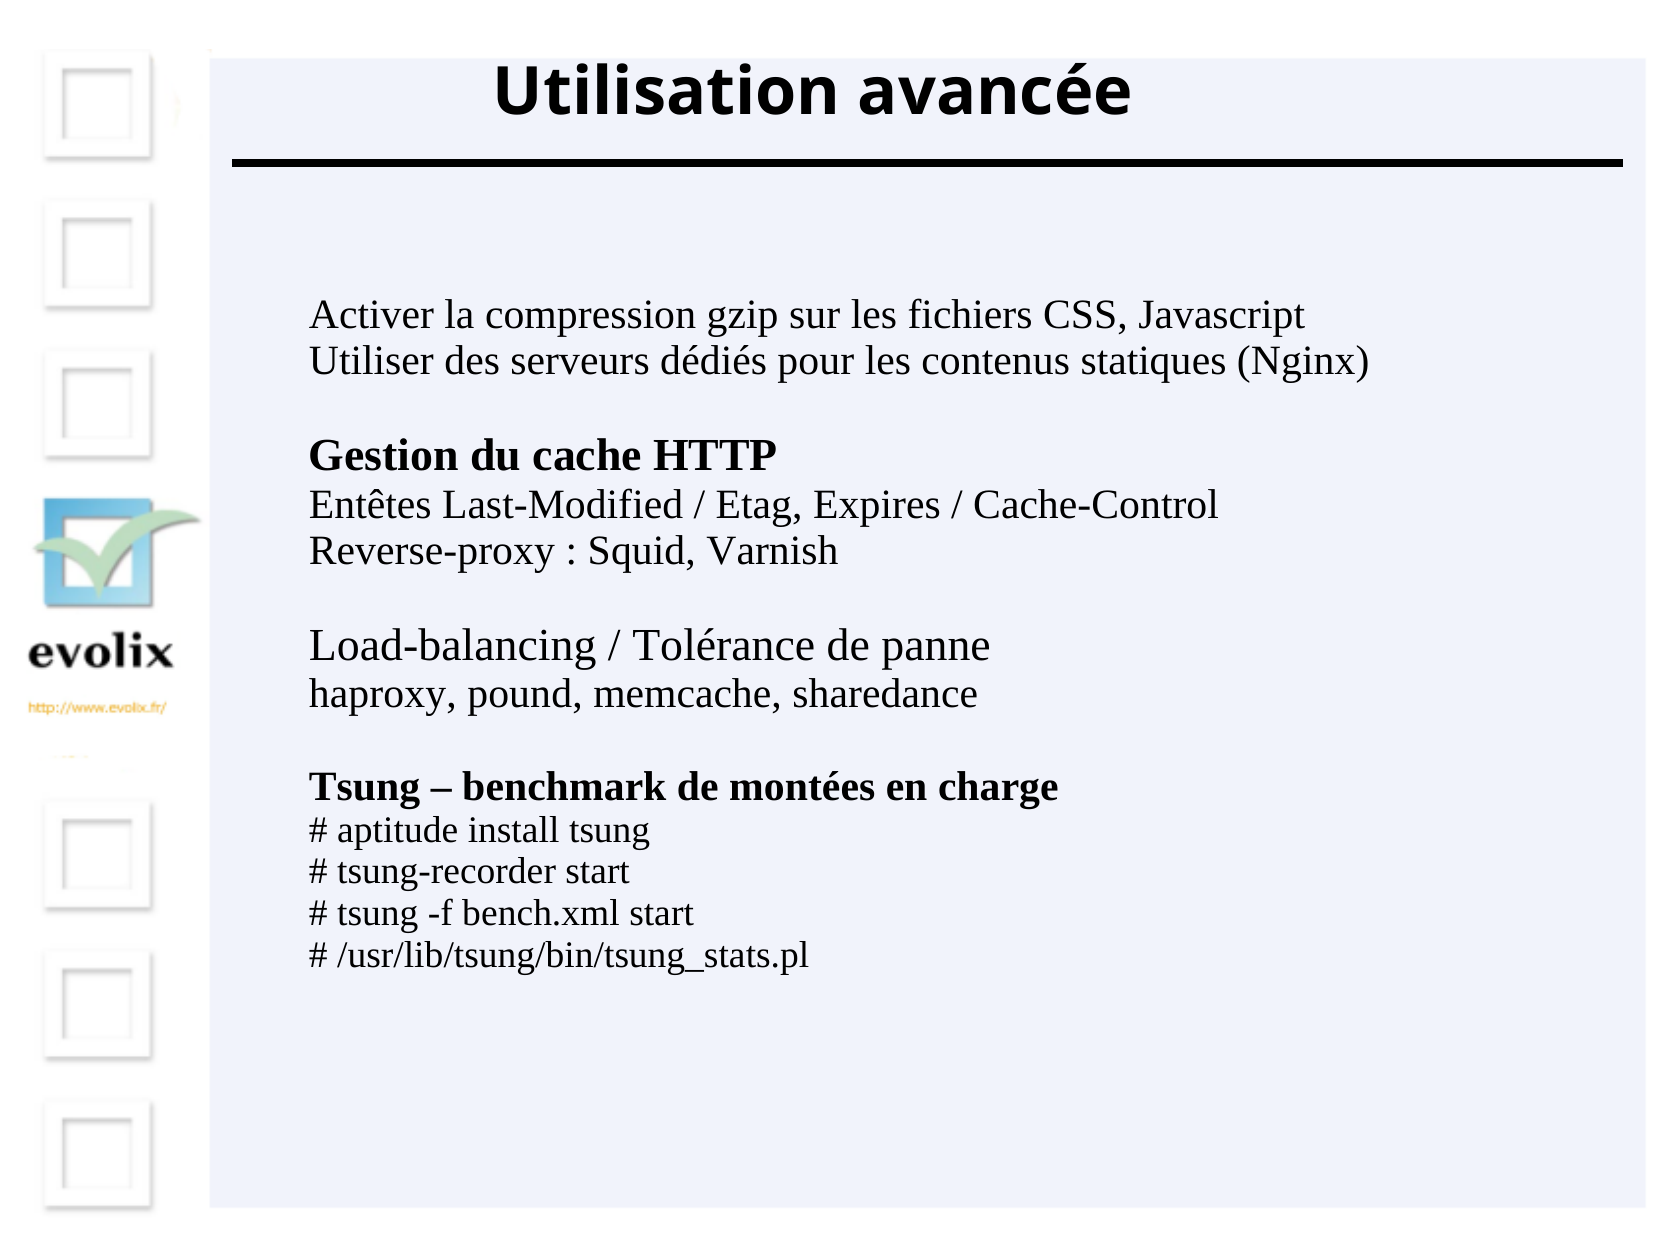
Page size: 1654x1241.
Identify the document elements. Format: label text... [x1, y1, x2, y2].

subtitle Activer la compression gzip sur les fichiers CSS, Javascript Utiliser des serveurs dédiés pour les contenus statiques (Nginx) Gestion du cache HTTP Entêtes Last-Modified / Etag, Expires / Cache-Control Reverse-proxy : Squid, Varnish Load-balancing / Tolérance de panne haproxy, pound, memcache, sharedance Tsung – benchmark de montées en charge # aptitude install tsung # tsung-recorder start # tsung -f bench.xml start # /usr/lib/tsung/bin/tsung_stats.pl [233, 181, 1626, 1030]
title Utilisation avancée [22, 27, 1604, 151]
picture [0, 49, 1654, 1218]
